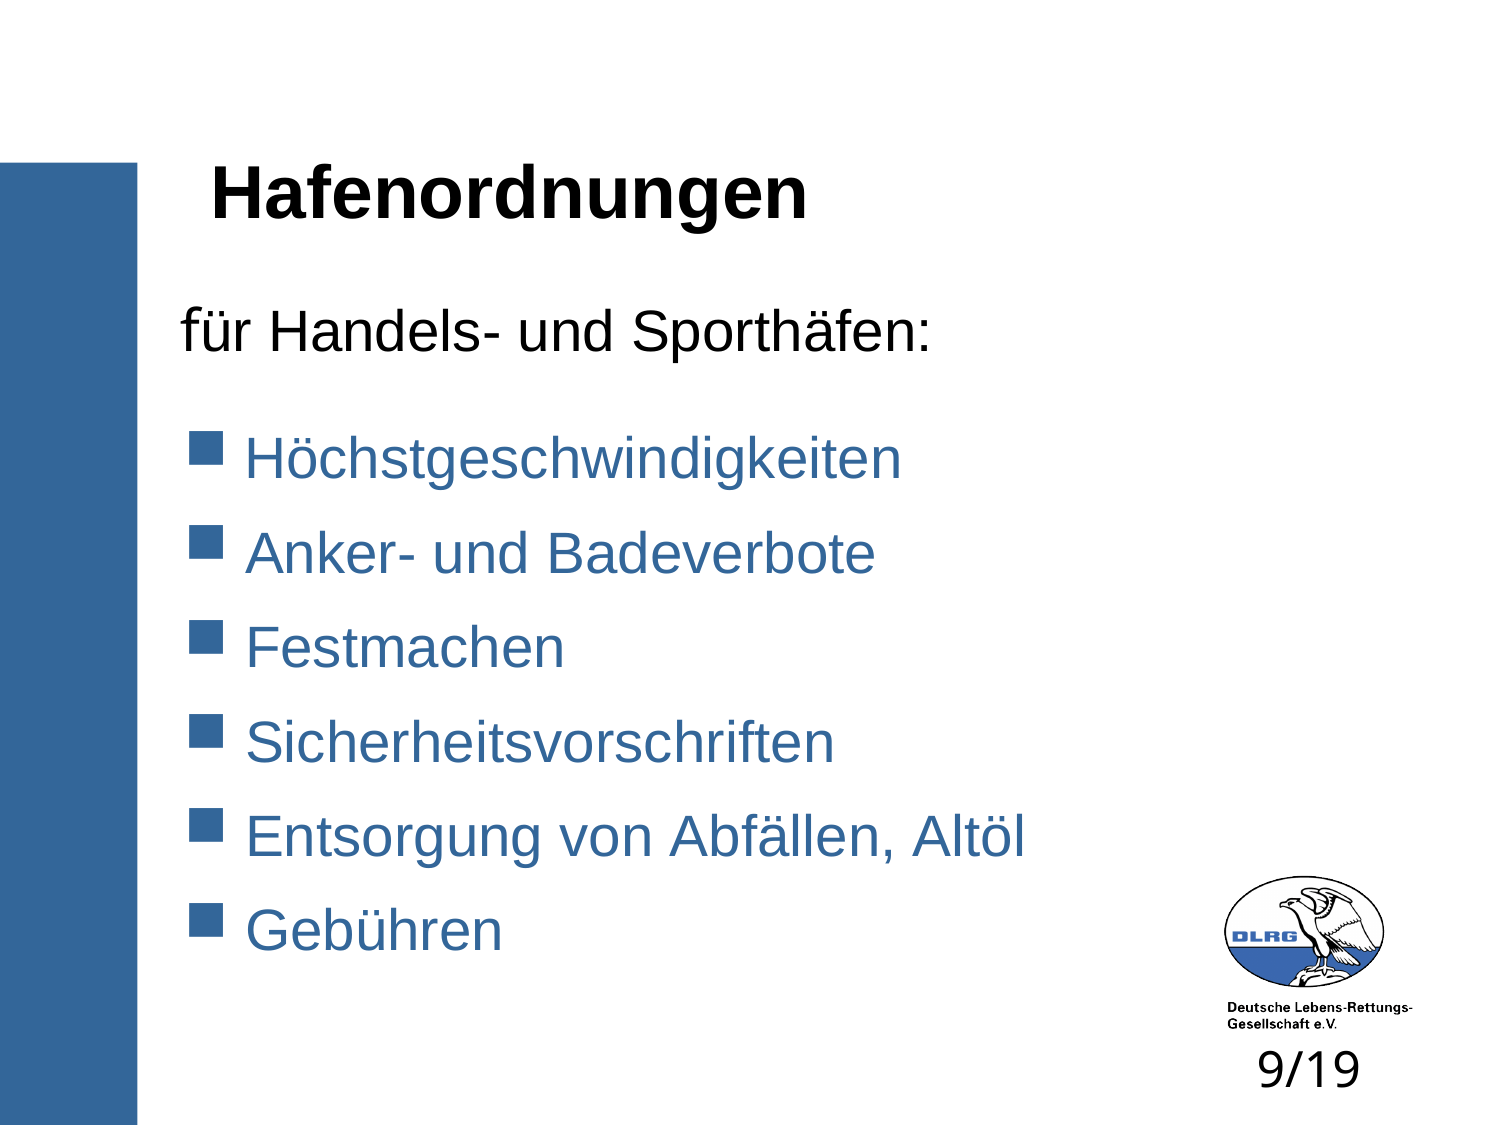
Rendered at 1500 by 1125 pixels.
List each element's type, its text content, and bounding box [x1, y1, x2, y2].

text_box <Nummer>/19 [1241, 1030, 1500, 1106]
text_box Hafenordnungen [195, 135, 826, 242]
text_box Höchstgeschwindigkeiten Anker- und Badeverbote Festmachen Sicherheitsvorschriften Entsorgung von Abfällen, Altöl Gebühren [169, 388, 1456, 829]
picture [1224, 874, 1413, 1030]
text_box für Handels- und Sporthäfen: [165, 285, 1057, 371]
